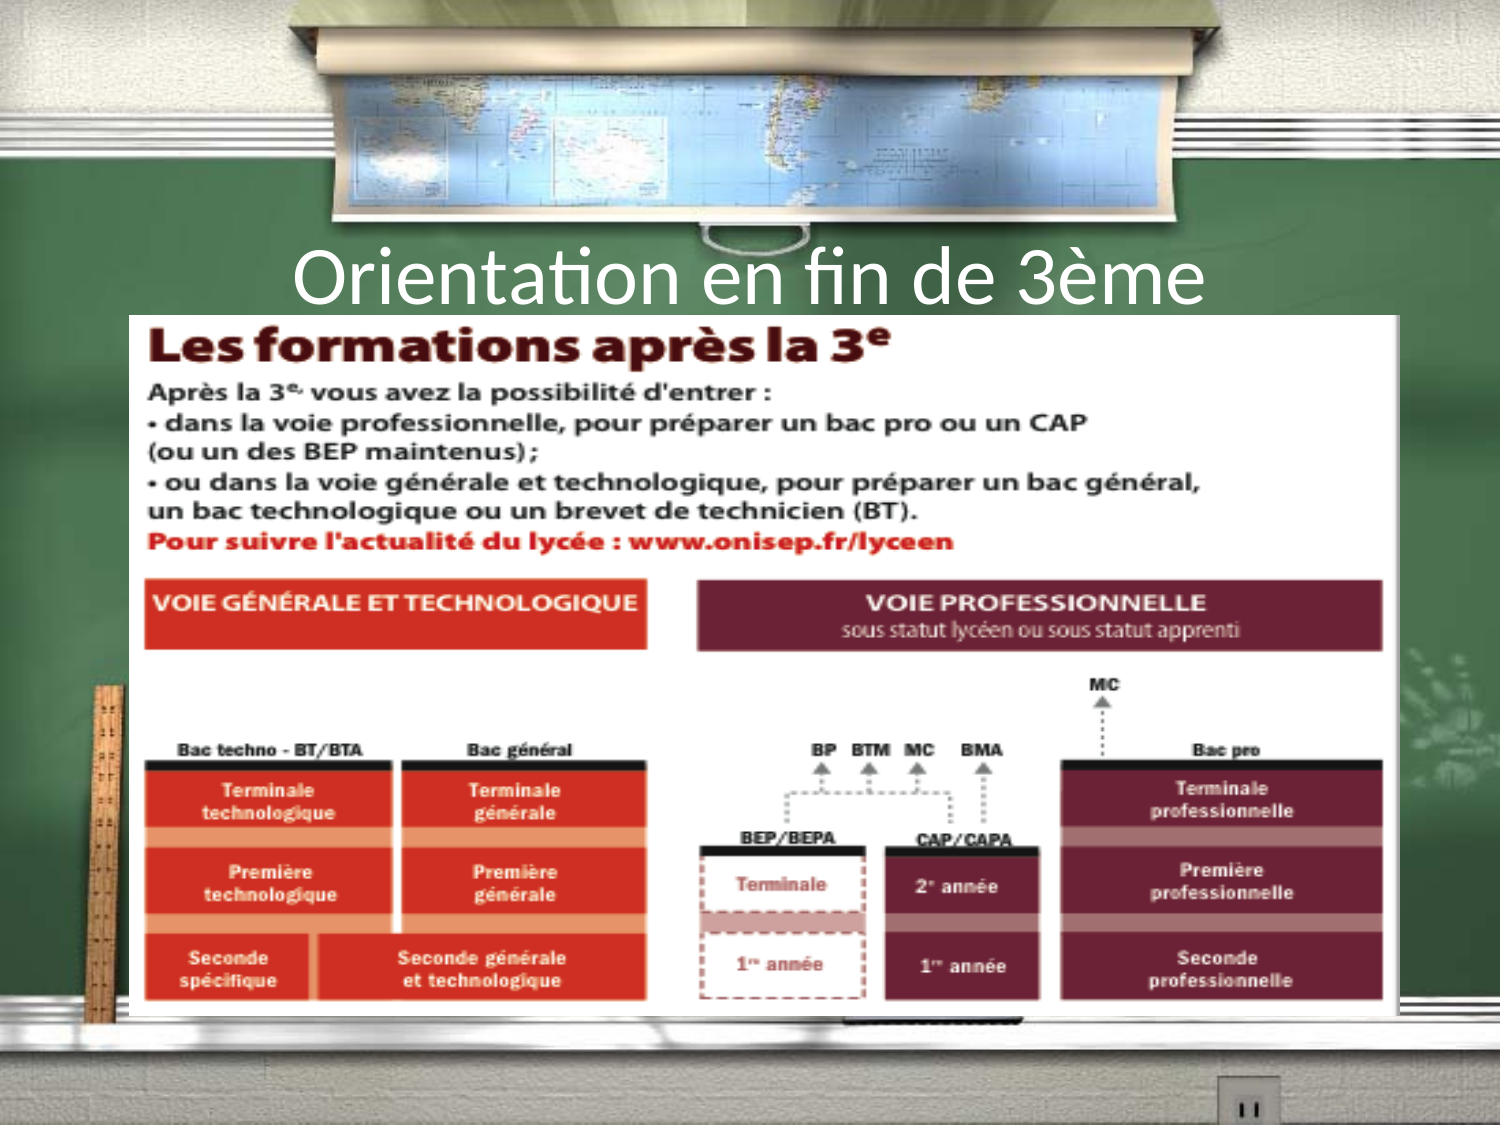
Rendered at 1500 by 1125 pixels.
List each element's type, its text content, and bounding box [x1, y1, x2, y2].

text_box Orientation en fin de 3ème [112, 177, 1388, 365]
picture [0, 0, 1500, 1125]
